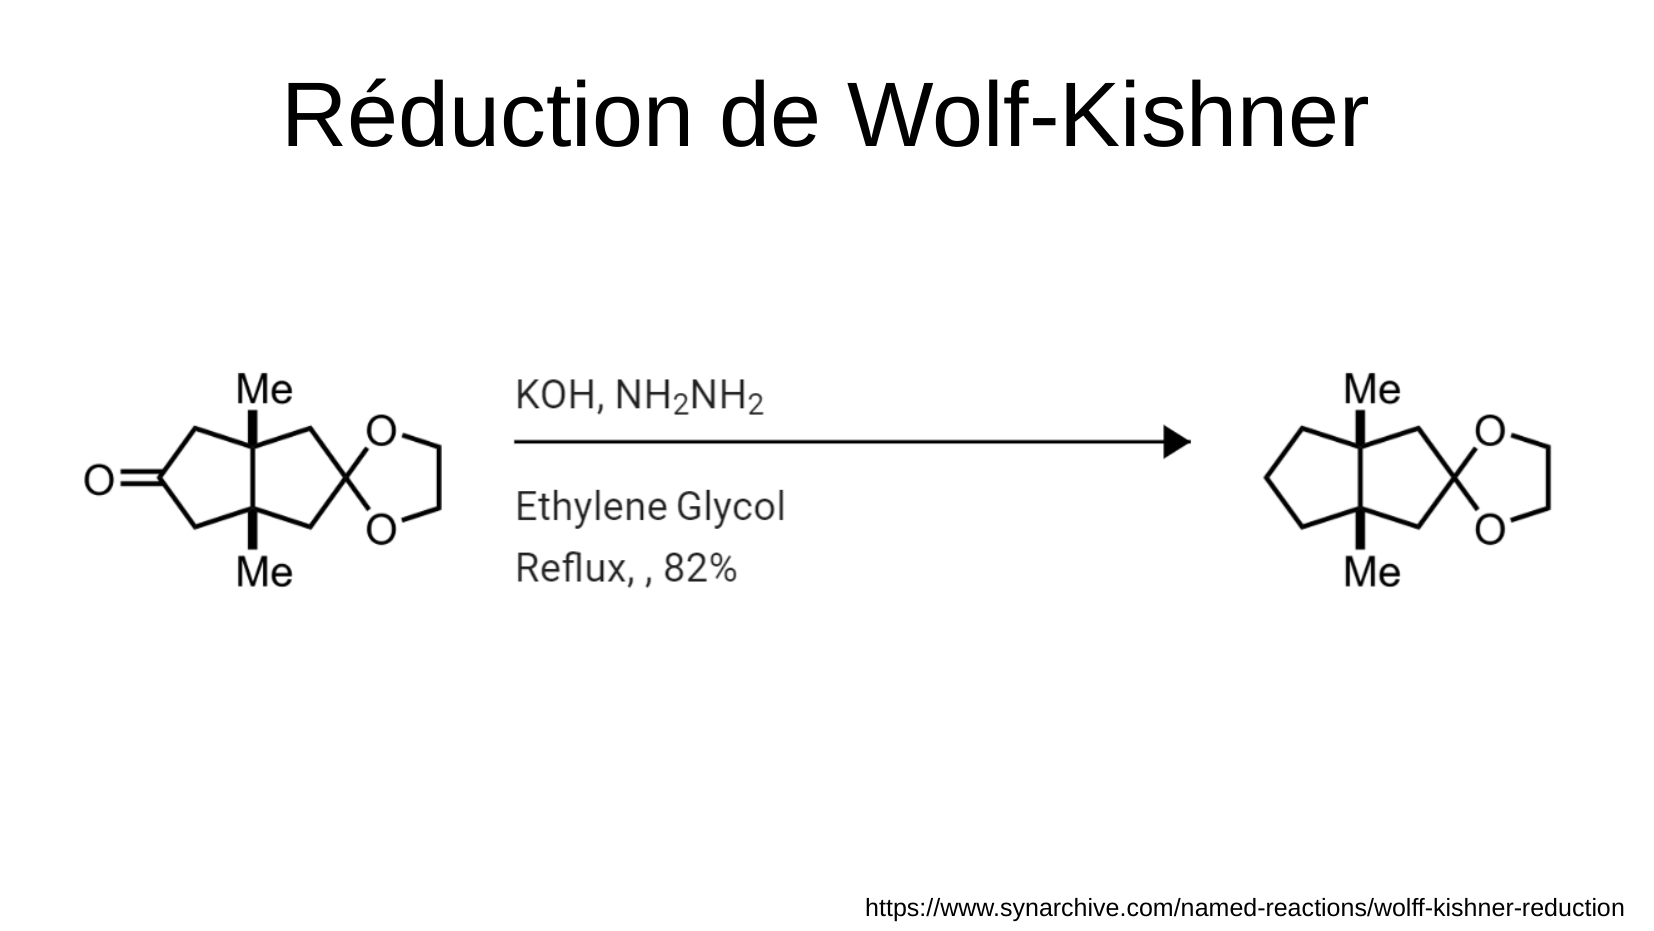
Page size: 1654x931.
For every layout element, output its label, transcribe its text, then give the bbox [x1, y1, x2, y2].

text_box https://www.synarchive.com/named-reactions/wolff-kishner-reduction [850, 885, 1654, 931]
picture [18, 313, 1630, 662]
title Réduction de Wolf-Kishner [82, 37, 1571, 193]
